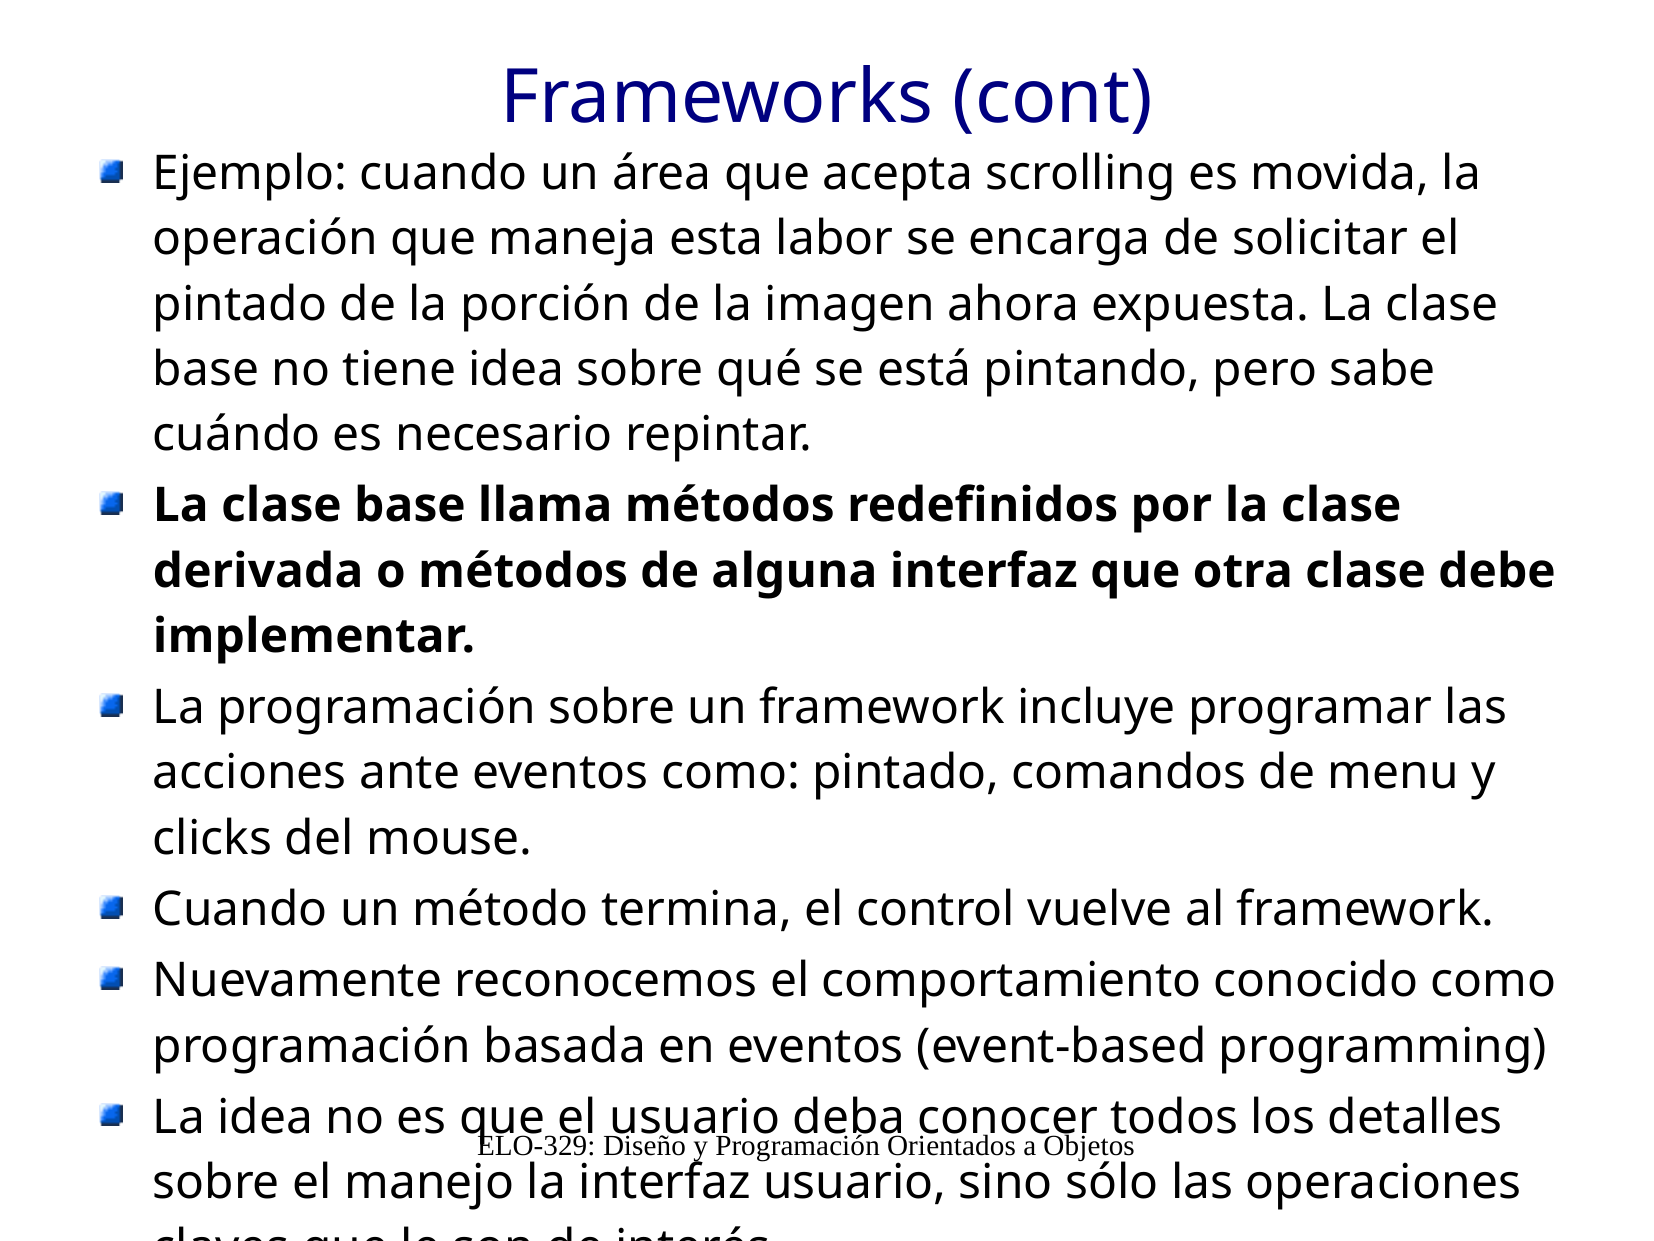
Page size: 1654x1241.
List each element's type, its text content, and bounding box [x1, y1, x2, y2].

title Frameworks (cont)‏ [82, 43, 1571, 138]
list Ejemplo: cuando un área que acepta scrolling es movida, la operación que maneja esta labor se encarga de solicitar el pintado de la porción de la imagen ahora expuesta. La clase base no tiene idea sobre qué se está pintando, pero sabe cuándo es necesario repintar. La clase base llama métodos redefinidos por la clase derivada o métodos de alguna interfaz que otra clase debe implementar. La programación sobre un framework incluye programar las acciones ante eventos como: pintado, comandos de menu y clicks del mouse. Cuando un método termina, el control vuelve al framework. Nuevamente reconocemos el comportamiento conocido como programación basada en eventos (event-based programming)‏ La idea no es que el usuario deba conocer todos los detalles sobre el manejo la interfaz usuario, sino sólo las operaciones claves que le son de interés. [81, 138, 1604, 1125]
